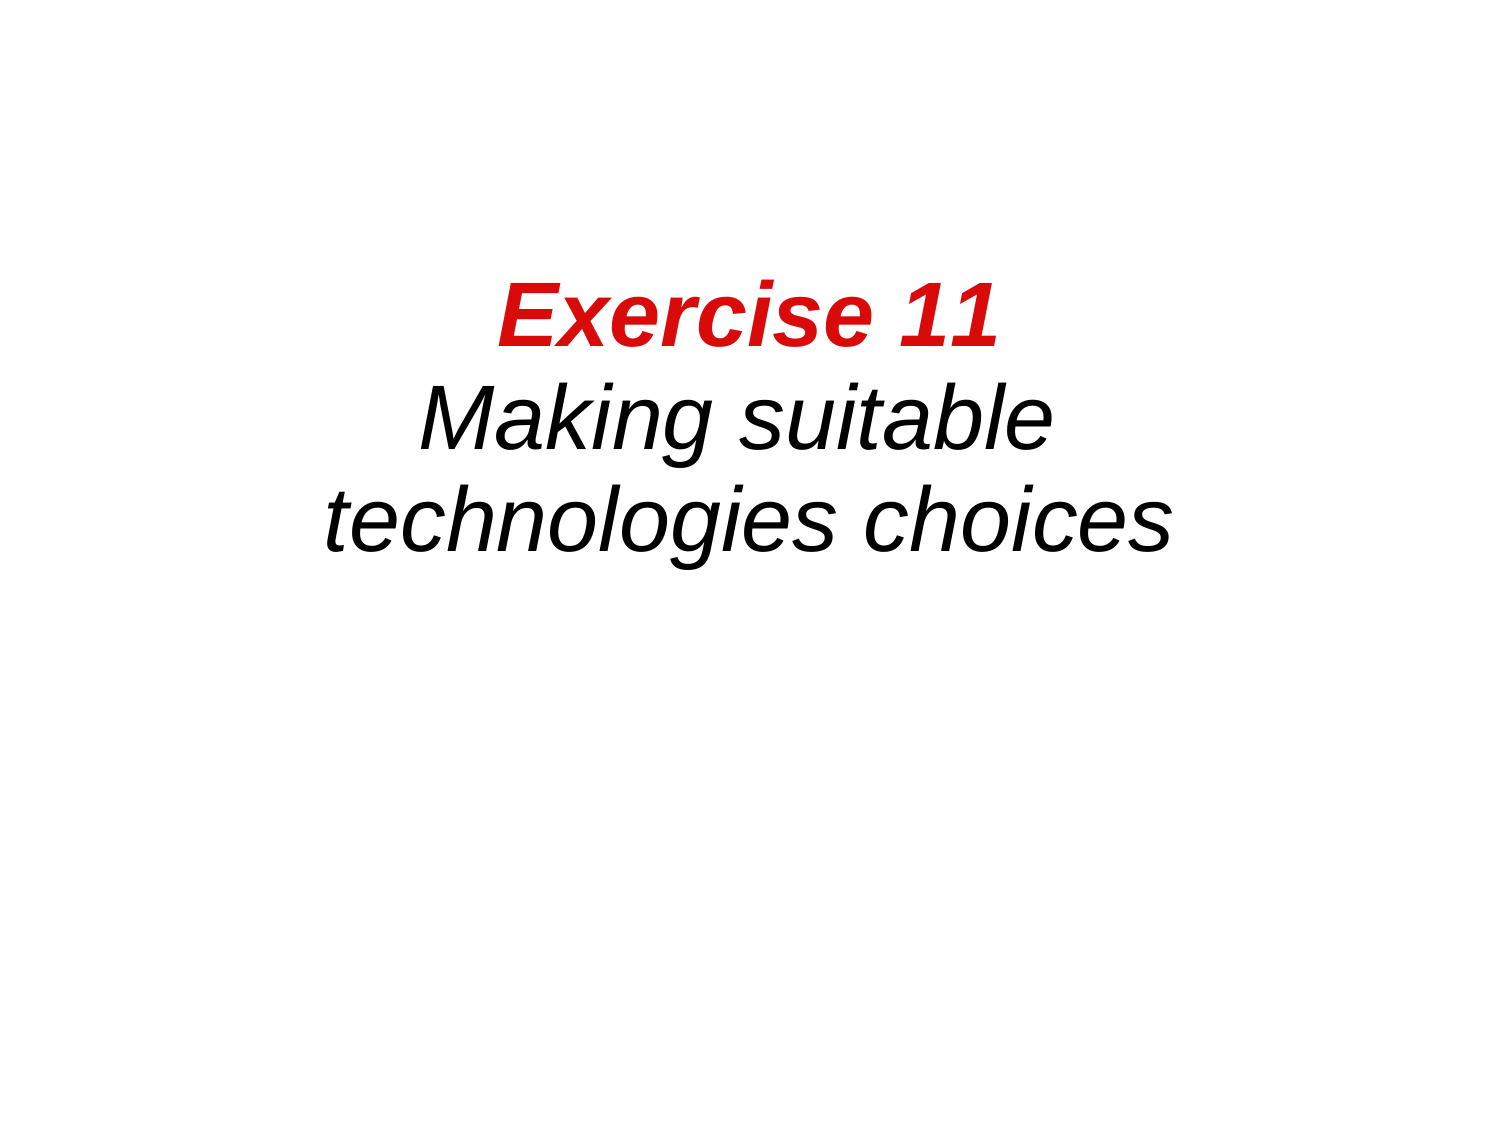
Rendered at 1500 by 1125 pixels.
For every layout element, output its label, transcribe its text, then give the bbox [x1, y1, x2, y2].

title Exercise 11 Making suitable technologies choices [112, 21, 1388, 917]
